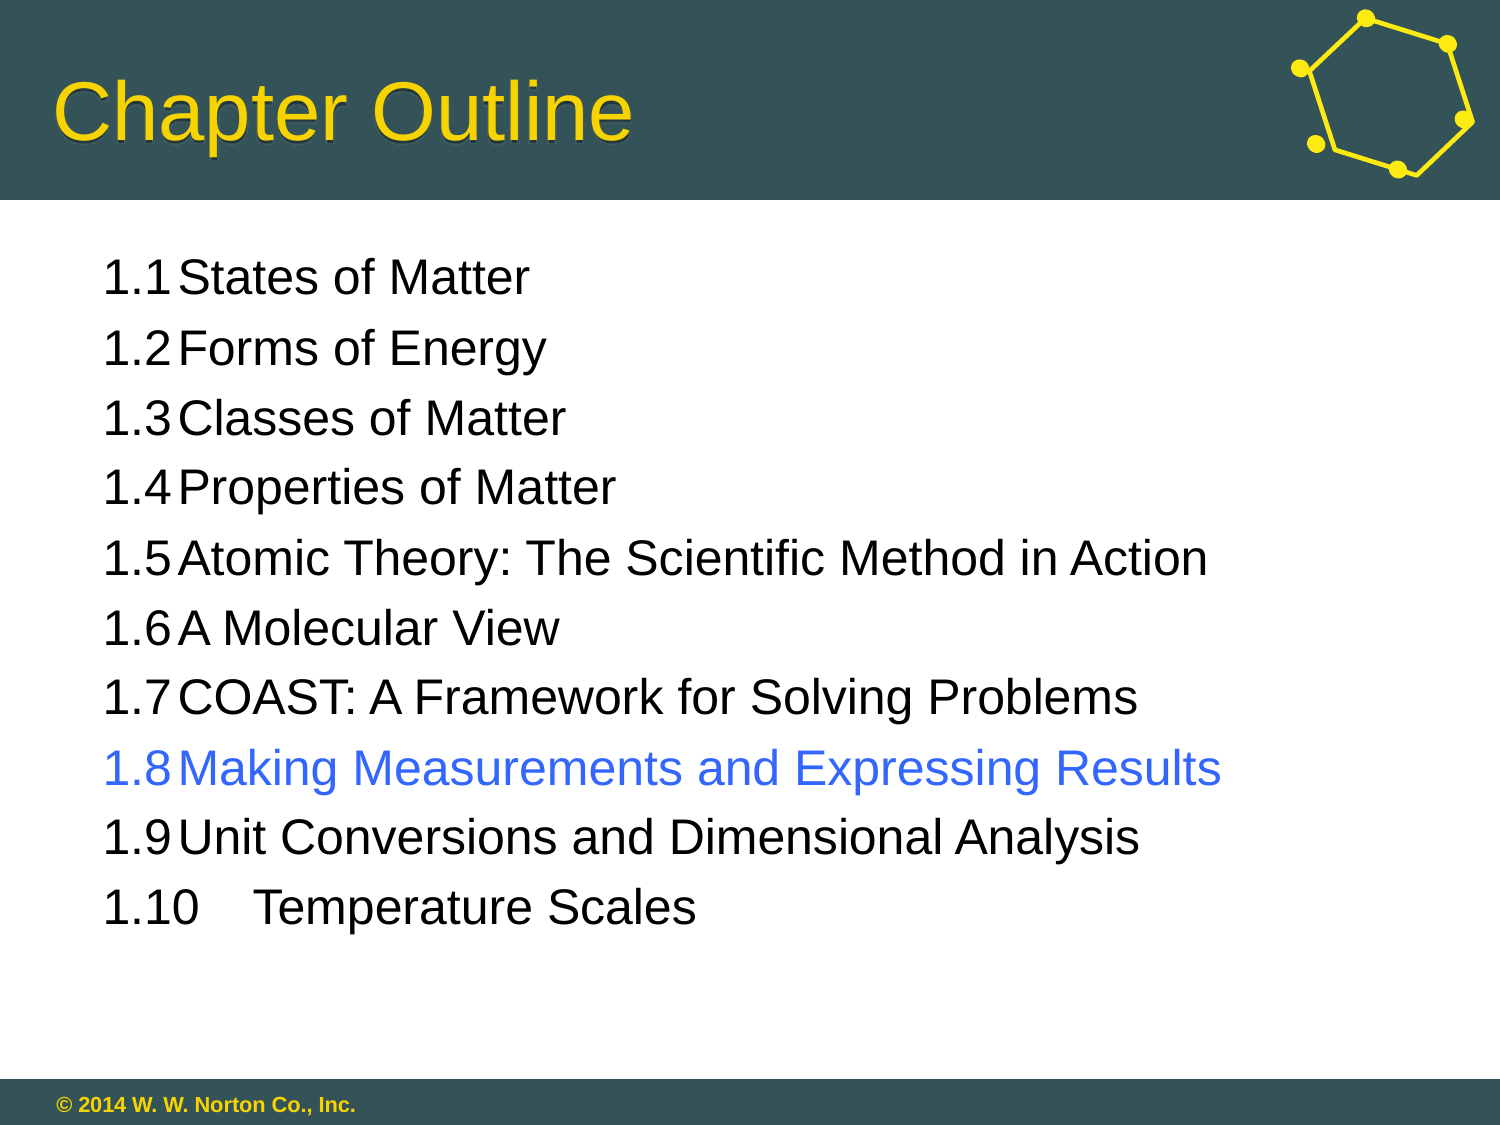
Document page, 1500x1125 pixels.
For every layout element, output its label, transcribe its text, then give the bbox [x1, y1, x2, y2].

title Chapter Outline [37, 19, 1225, 195]
list 1.1 States of Matter 1.2 Forms of Energy 1.3 Classes of Matter 1.4 Properties of Matter 1.5 Atomic Theory: The Scientific Method in Action 1.6 A Molecular View 1.7 COAST: A Framework for Solving Problems 1.8 Making Measurements and Expressing Results 1.9 Unit Conversions and Dimensional Analysis 1.10 Temperature Scales [87, 237, 1425, 1013]
